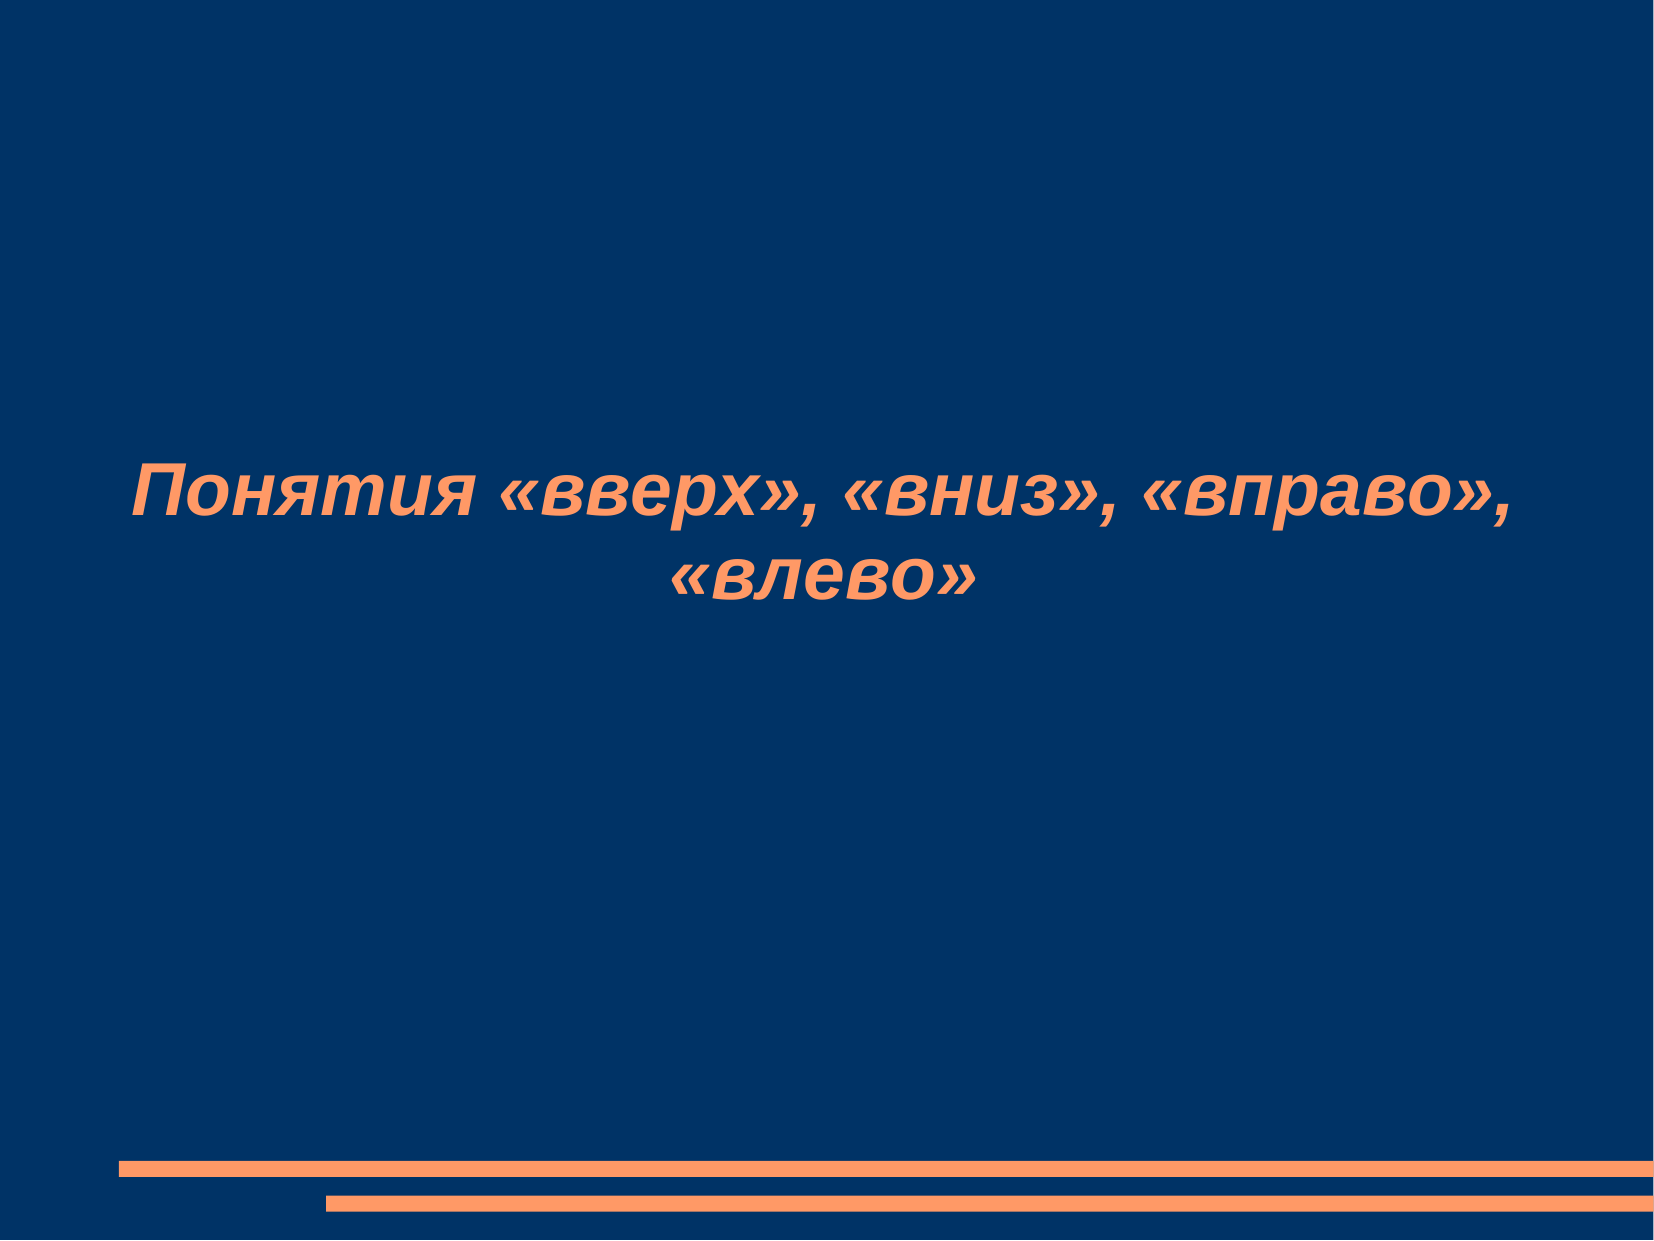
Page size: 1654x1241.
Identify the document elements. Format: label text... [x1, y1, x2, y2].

title Понятия «вверх», «вниз», «вправо», «влево» [118, 265, 1531, 798]
